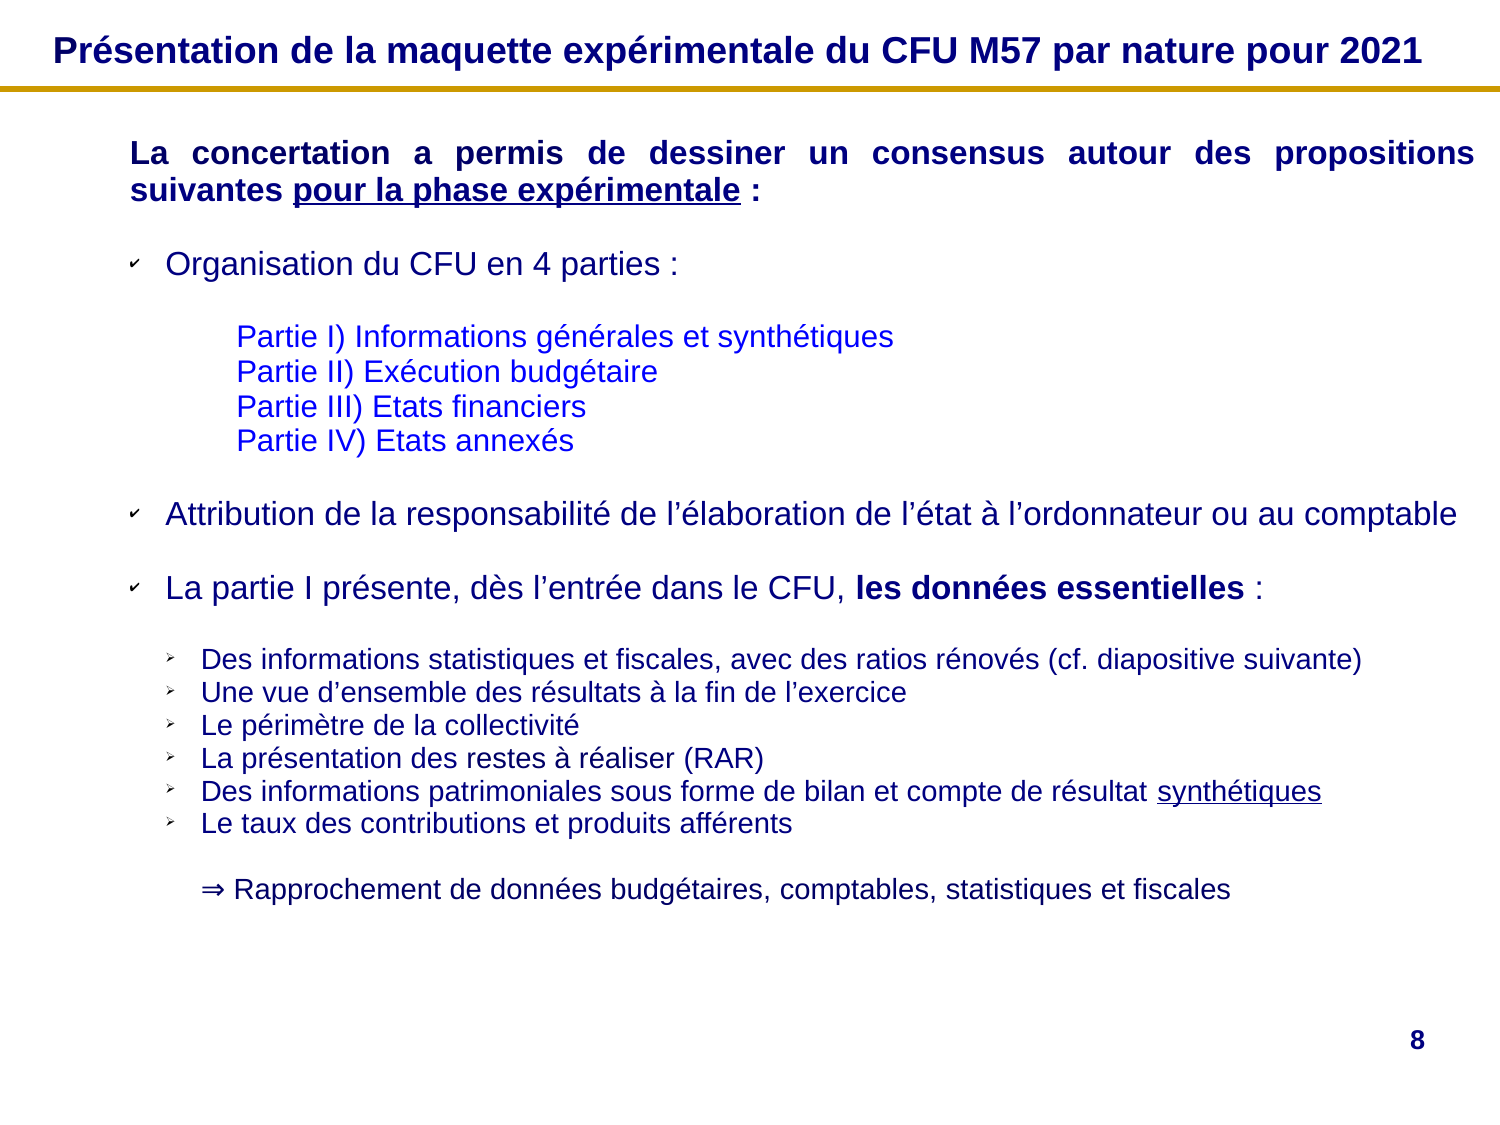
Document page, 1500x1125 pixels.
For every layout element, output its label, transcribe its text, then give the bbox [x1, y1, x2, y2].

title Présentation de la maquette expérimentale du CFU M57 par nature pour 2021 [0, 0, 1489, 101]
text_box La concertation a permis de dessiner un consensus autour des propositions suivantes pour la phase expérimentale : Organisation du CFU en 4 parties : Partie I) Informations générales et synthétiques Partie II) Exécution budgétaire Partie III) Etats financiers Partie IV) Etats annexés Attribution de la responsabilité de l’élaboration de l’état à l’ordonnateur ou au comptable La partie I présente, dès l’entrée dans le CFU, les données essentielles : Des informations statistiques et fiscales, avec des ratios rénovés (cf. diapositive suivante) Une vue d’ensemble des résultats à la fin de l’exercice Le périmètre de la collectivité La présentation des restes à réaliser (RAR) Des informations patrimoniales sous forme de bilan et compte de résultat synthétiques Le taux des contributions et produits afférents ⇒ Rapprochement de données budgétaires, comptables, statistiques et fiscales [94, 134, 1477, 945]
